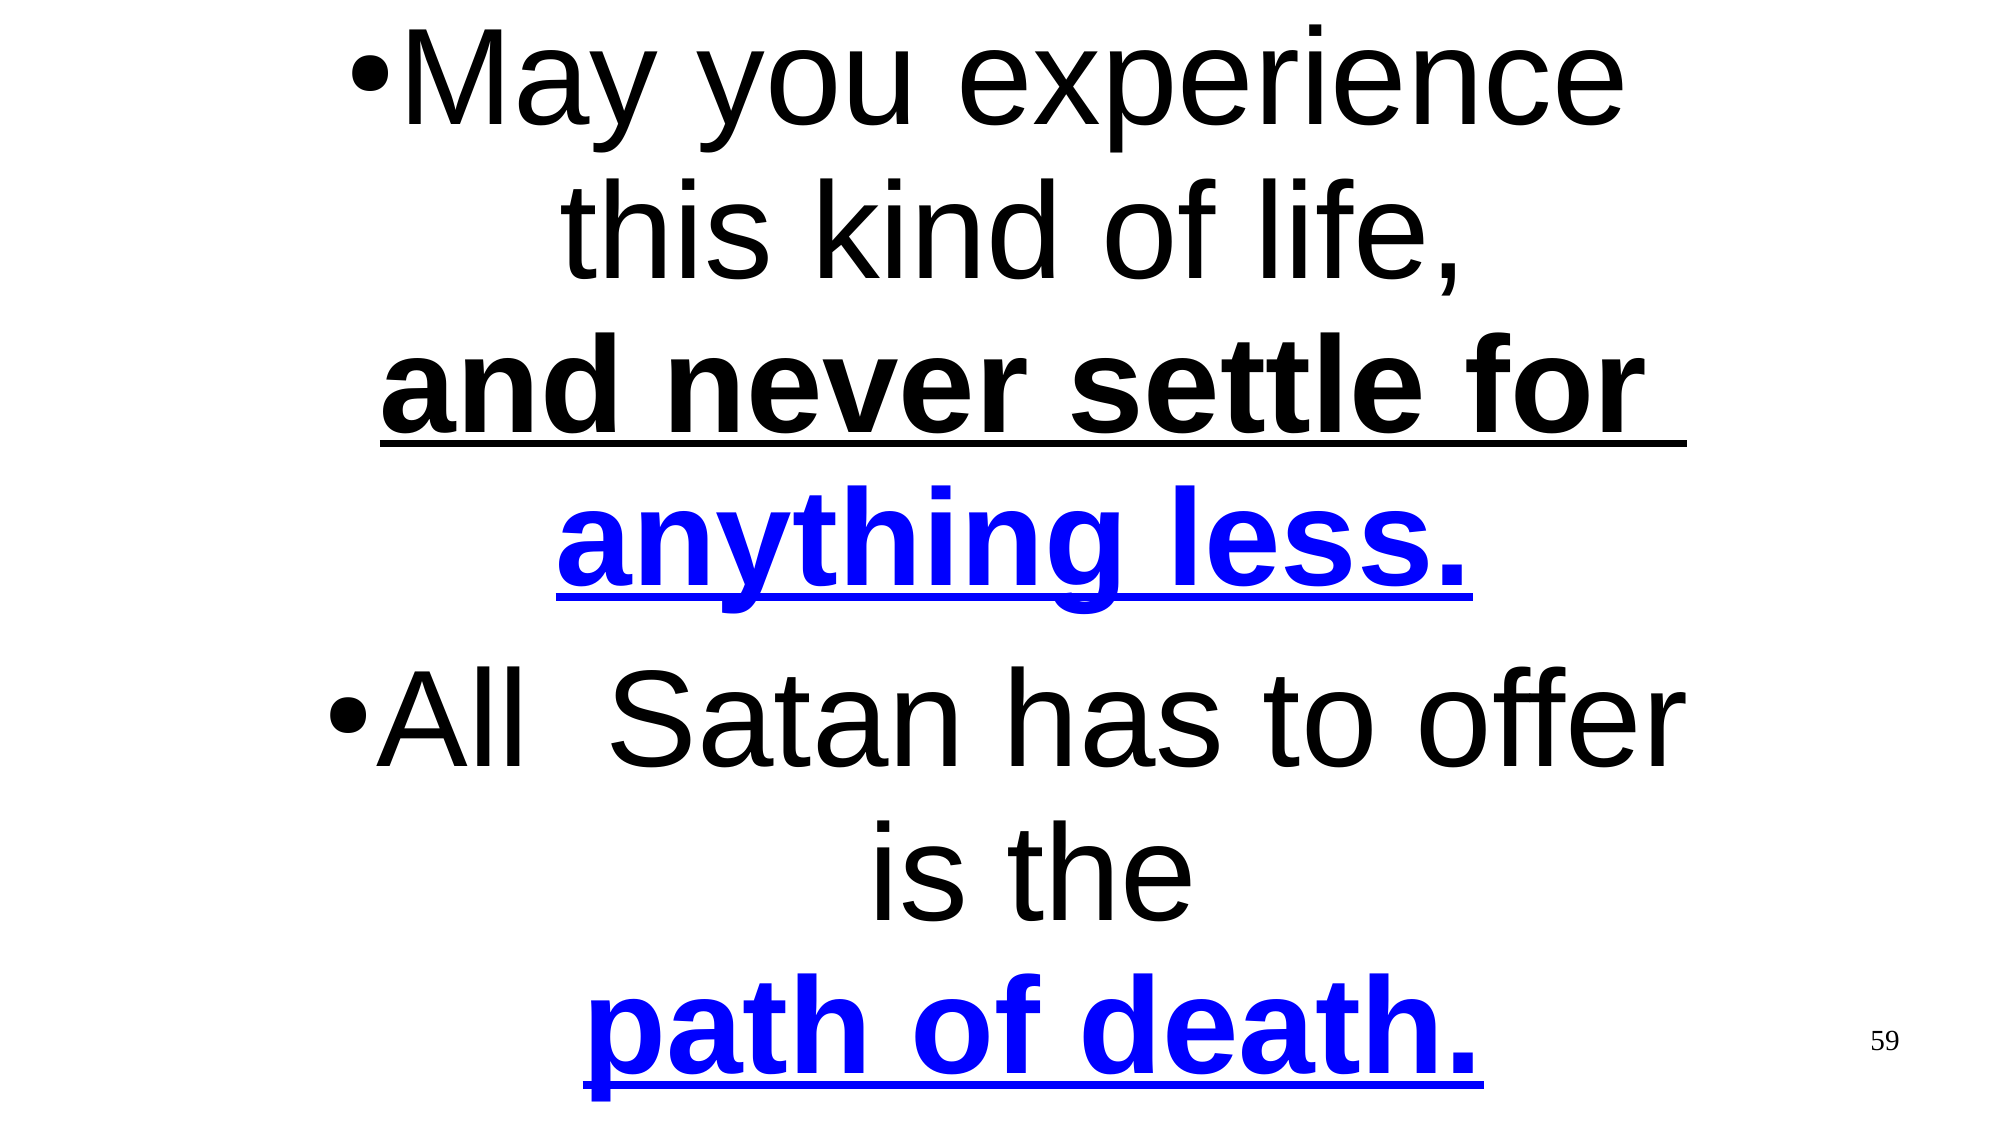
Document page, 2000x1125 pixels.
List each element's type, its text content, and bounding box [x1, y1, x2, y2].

list May you experience this kind of life, and never settle for anything less. All Satan has to offer is the path of death. [0, 0, 1996, 1123]
